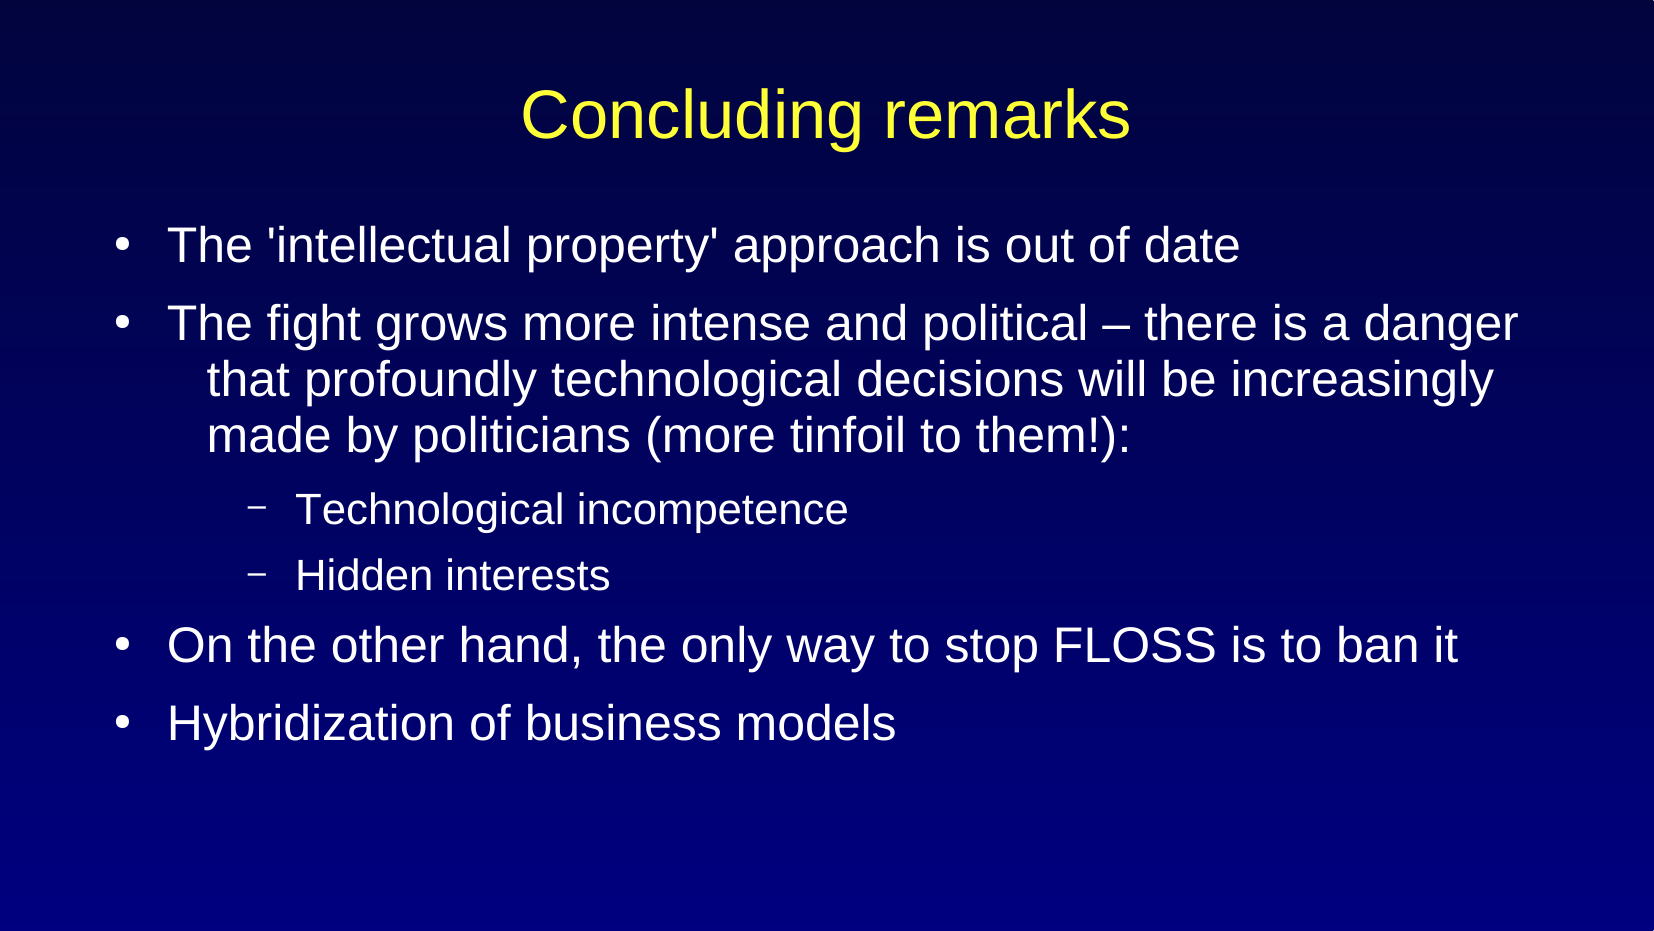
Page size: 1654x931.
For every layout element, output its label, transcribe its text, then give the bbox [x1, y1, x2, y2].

list The 'intellectual property' approach is out of date The fight grows more intense and political – there is a danger that profoundly technological decisions will be increasingly made by politicians (more tinfoil to them!): Technological incompetence Hidden interests On the other hand, the only way to stop FLOSS is to ban it Hybridization of business models [82, 217, 1571, 758]
title Concluding remarks [82, 37, 1571, 193]
